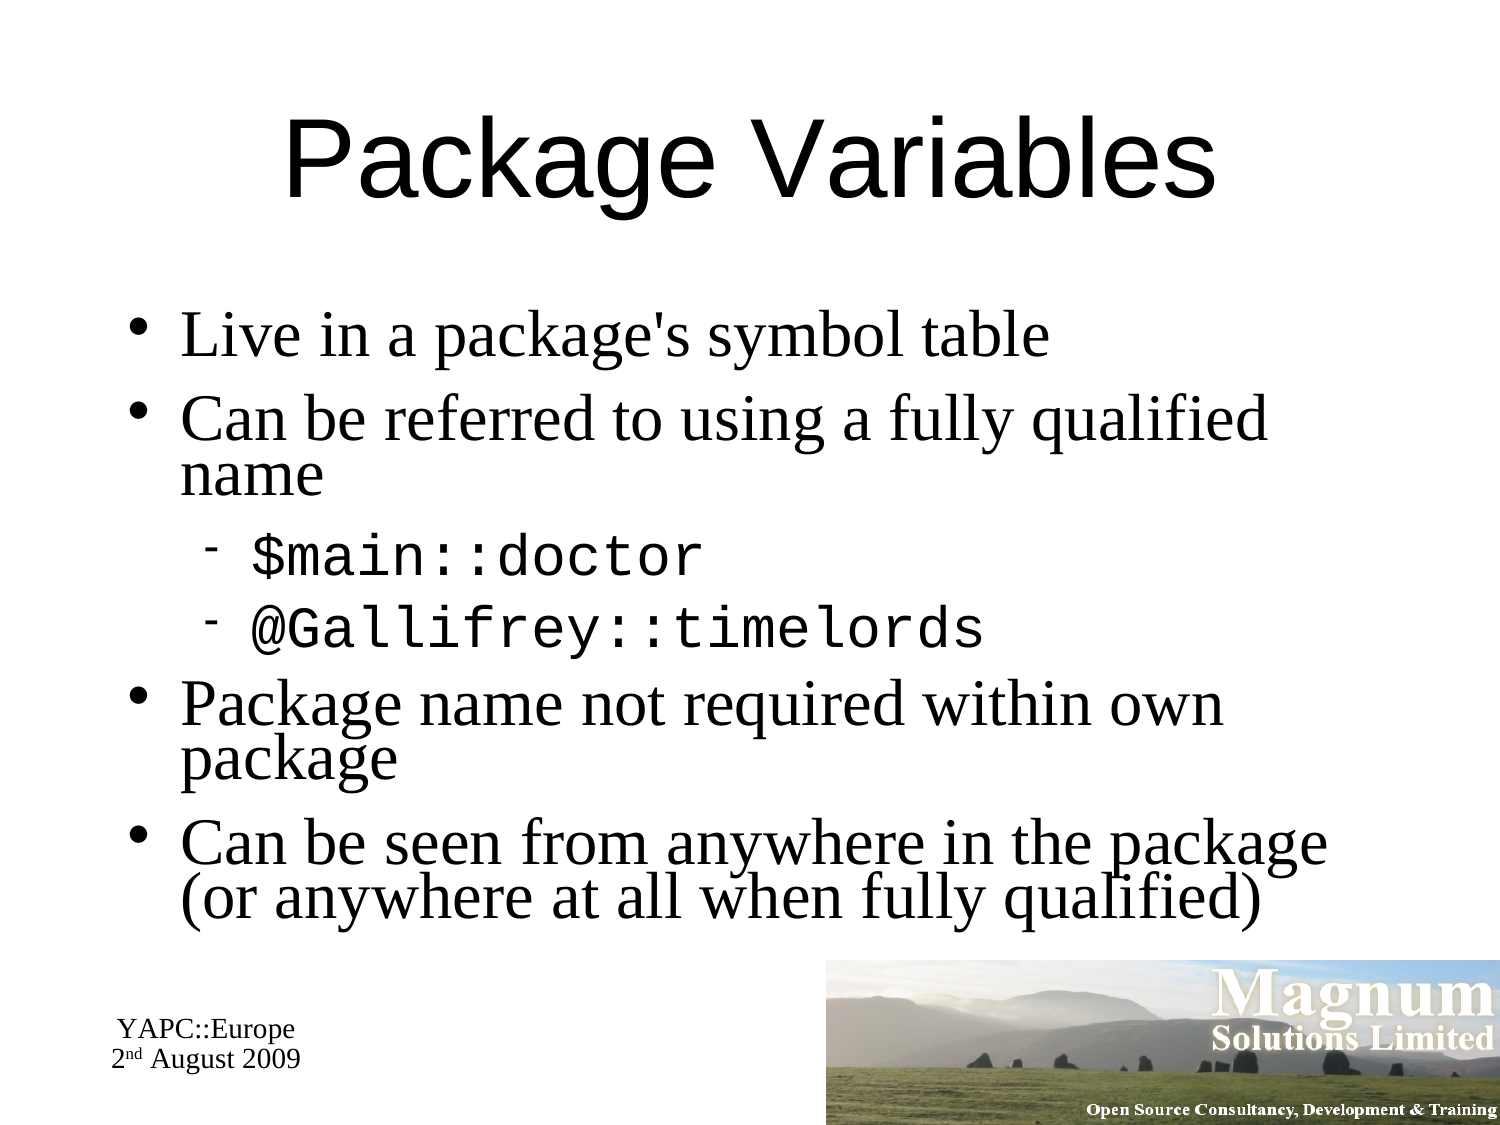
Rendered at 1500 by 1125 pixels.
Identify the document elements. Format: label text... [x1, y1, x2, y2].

title Package Variables [110, 26, 1391, 288]
picture [826, 960, 1500, 1125]
list Live in a package's symbol table Can be referred to using a fully qualified name $main::doctor @Gallifrey::timelords Package name not required within own package Can be seen from anywhere in the package (or anywhere at all when fully qualified) [110, 312, 1391, 1006]
